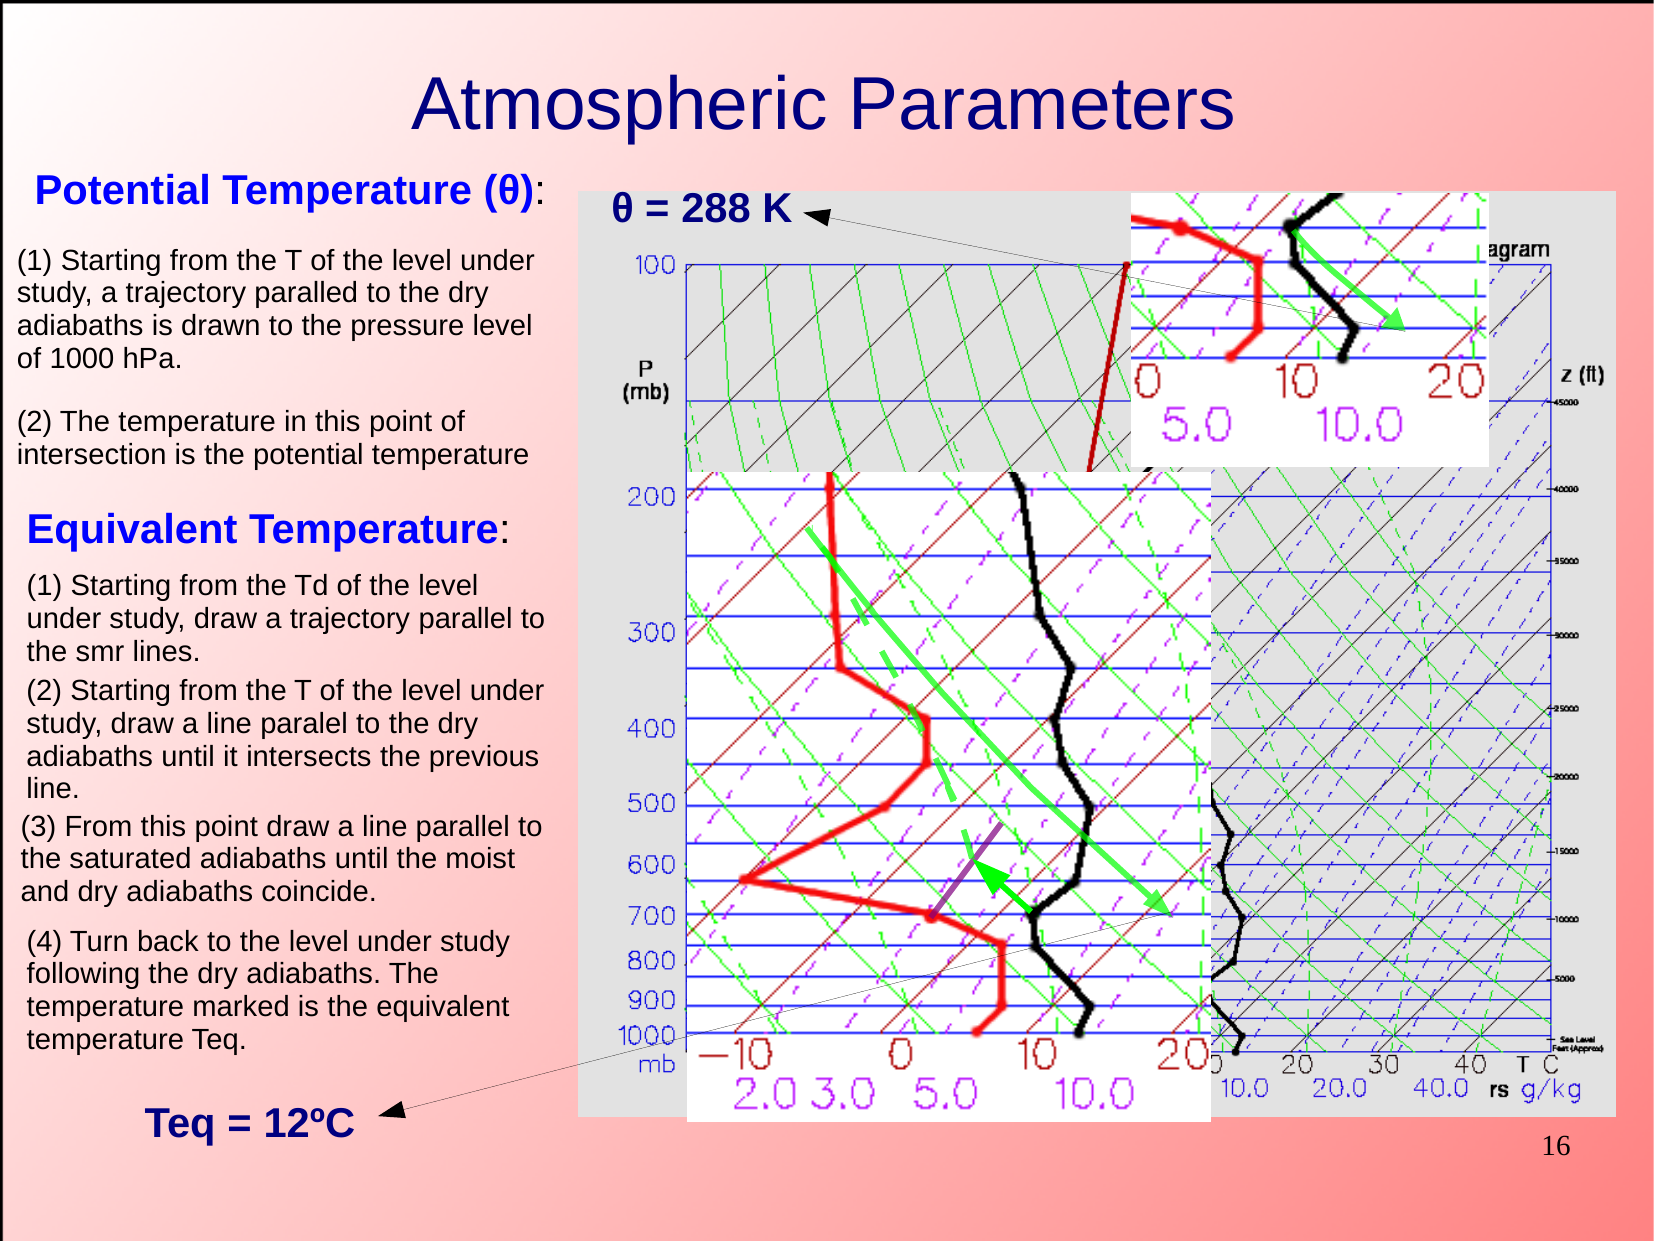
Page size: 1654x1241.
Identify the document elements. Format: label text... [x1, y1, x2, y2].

chart [918, 669, 969, 719]
text_box (2) Starting from the T of the level under study, draw a line paralel to the dry adiabaths until it intersects the previous line. [11, 666, 567, 813]
chart [879, 649, 894, 667]
text_box Equivalent Temperature: [11, 498, 549, 561]
chart [936, 764, 958, 803]
chart [873, 617, 924, 669]
text_box Potential Temperature (θ): [19, 178, 570, 221]
chart [960, 828, 971, 842]
text_box (3) From this point draw a line parallel to the saturated adiabaths until the moist and dry adiabaths coincide. [5, 802, 562, 949]
chart [932, 757, 942, 764]
text_box (1) Starting from the T of the level under study, a trajectory paralled to the dry adiabaths is drawn to the pressure level of 1000 hPa. [2, 236, 558, 383]
chart [1006, 765, 1095, 843]
chart [963, 719, 1013, 765]
text_box (1) Starting from the Td of the level under study, draw a trajectory parallel to the smr lines. [11, 561, 567, 666]
chart [1360, 296, 1405, 329]
chart [831, 566, 837, 574]
text_box (2) The temperature in this point of intersection is the potential temperature [2, 397, 558, 479]
picture [0, 0, 1654, 1241]
chart [804, 524, 824, 549]
text_box θ = 288 K [596, 178, 808, 239]
chart [888, 668, 899, 679]
chart [1089, 844, 1171, 915]
text_box (4) Turn back to the level under study following the dry adiabaths. The temperature marked is the equivalent temperature Teq. [11, 917, 567, 1063]
chart [1290, 228, 1367, 296]
chart [965, 845, 975, 860]
title Atmospheric Parameters [17, 29, 1630, 178]
chart [906, 702, 926, 733]
chart [837, 562, 880, 627]
text_box Teq = 12ºC [129, 1092, 382, 1154]
